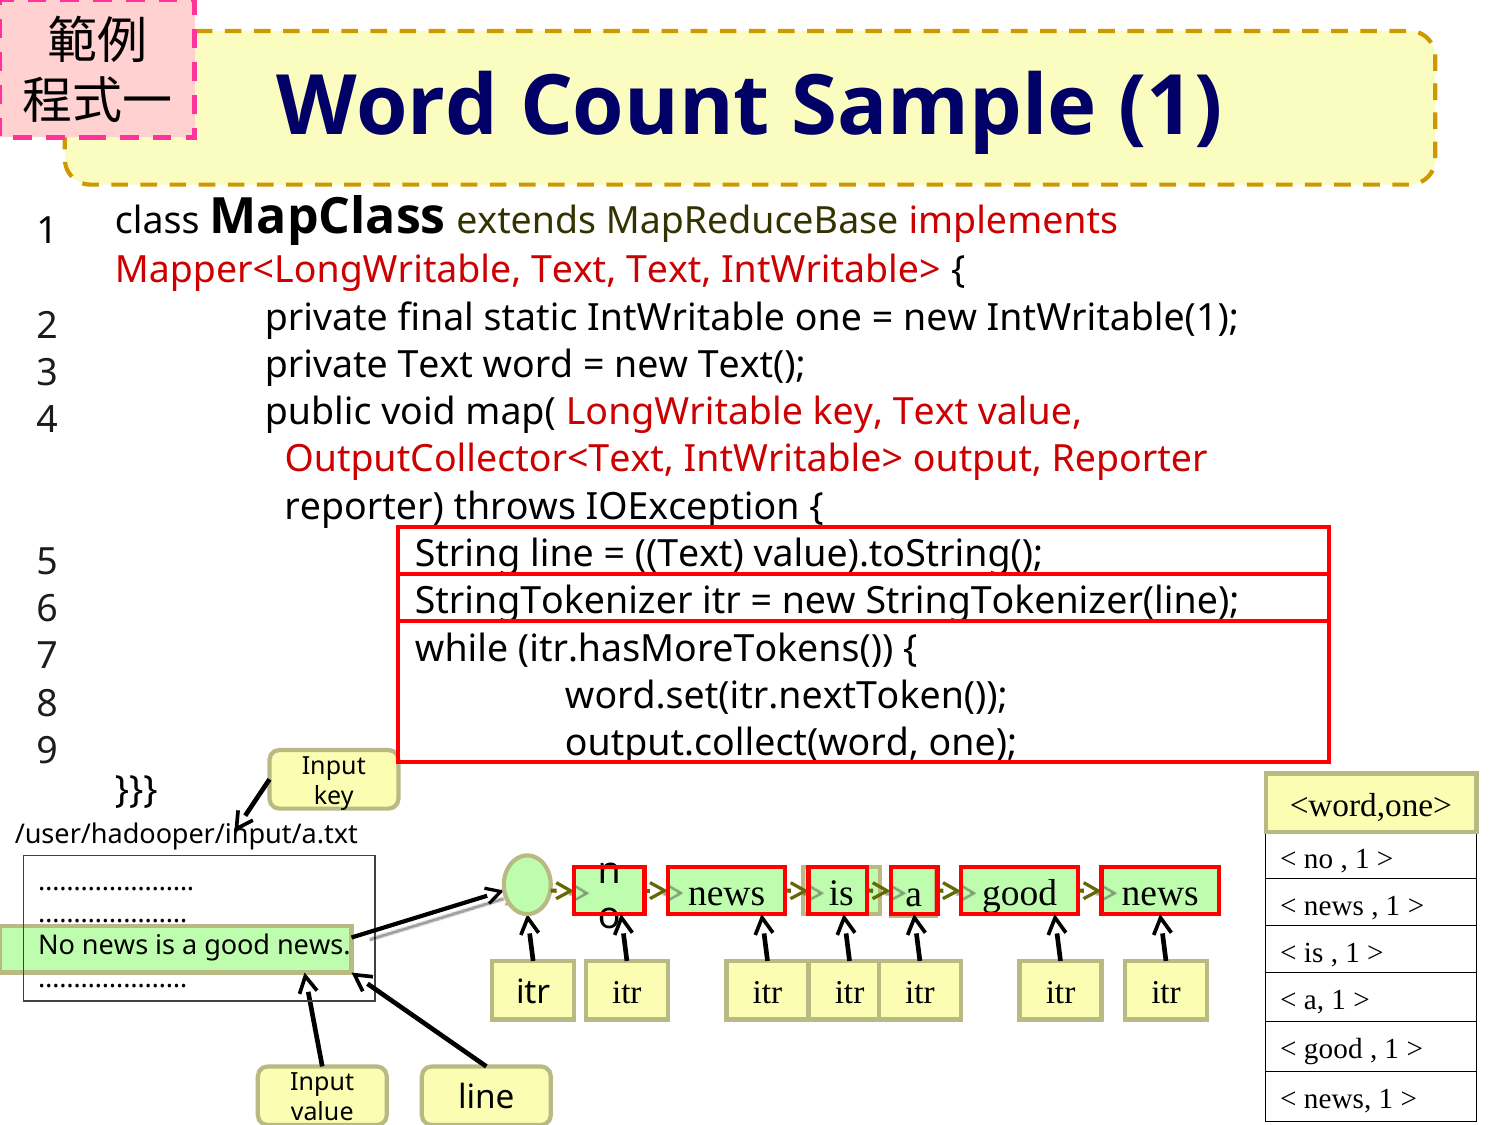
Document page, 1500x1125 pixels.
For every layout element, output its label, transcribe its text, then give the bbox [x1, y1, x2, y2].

text_box itr [808, 960, 878, 1020]
text_box good [963, 869, 1076, 912]
text_box < news , 1 > [1265, 878, 1477, 925]
text_box is [802, 867, 806, 888]
text_box 範例 程式一 [0, 0, 195, 138]
text_box class MapClass extends MapReduceBase implements Mapper<LongWritable, Text, Text, IntWritable> { private final static IntWritable one = new IntWritable(1); private Text word = new Text(); public void map( LongWritable key, Text value, OutputCollector<Text, IntWritable> output, Reporter reporter) throws IOException { String line = ((Text) value).toString(); StringTokenizer itr = new StringTokenizer(line); while (itr.hasMoreTokens()) { word.set(itr.nextToken()); output.collect(word, one); }}} [100, 172, 1471, 818]
text_box [503, 855, 551, 915]
text_box is [802, 896, 806, 915]
text_box itr [878, 960, 961, 1020]
text_box < a, 1 > [1265, 972, 1477, 1021]
text_box itr [1019, 960, 1102, 1020]
text_box <word,one> [1265, 773, 1477, 833]
text_box < good , 1 > [1265, 1021, 1477, 1071]
text_box itr [492, 960, 575, 1020]
text_box line [421, 1066, 551, 1125]
text_box …………………. ………………… No news is a good news. ………………… [23, 857, 376, 1001]
text_box < is , 1 > [1265, 925, 1477, 972]
text_box no [576, 869, 642, 912]
text_box /user/hadooper/input/a.txt [0, 808, 384, 857]
text_box news [1104, 869, 1217, 912]
text_box 1 2 3 4 5 6 7 8 9 [0, 196, 95, 779]
title Word Count Sample (1) [112, 30, 1388, 173]
text_box is [811, 869, 865, 912]
text_box class MapClass extends MapReduceBase implements Mapper<LongWritable, Text, Text, IntWritable> { private final static IntWritable one = new IntWritable(1); private Text word = new Text(); public void map( LongWritable key, Text value, OutputCollector<Text, IntWritable> output, Reporter reporter) throws IOException { String line = ((Text) value).toString(); StringTokenizer itr = new StringTokenizer(line); while (itr.hasMoreTokens()) { word.set(itr.nextToken()); output.collect(word, one); }}} [400, 623, 1327, 760]
text_box < no , 1 > [1265, 833, 1477, 878]
text_box is [869, 867, 880, 915]
text_box class MapClass extends MapReduceBase implements Mapper<LongWritable, Text, Text, IntWritable> { private final static IntWritable one = new IntWritable(1); private Text word = new Text(); public void map( LongWritable key, Text value, OutputCollector<Text, IntWritable> output, Reporter reporter) throws IOException { String line = ((Text) value).toString(); StringTokenizer itr = new StringTokenizer(line); while (itr.hasMoreTokens()) { word.set(itr.nextToken()); output.collect(word, one); }}} [400, 529, 1327, 572]
text_box news [670, 869, 783, 912]
text_box itr [585, 960, 668, 1020]
text_box class MapClass extends MapReduceBase implements Mapper<LongWritable, Text, Text, IntWritable> { private final static IntWritable one = new IntWritable(1); private Text word = new Text(); public void map( LongWritable key, Text value, OutputCollector<Text, IntWritable> output, Reporter reporter) throws IOException { String line = ((Text) value).toString(); StringTokenizer itr = new StringTokenizer(line); while (itr.hasMoreTokens()) { word.set(itr.nextToken()); output.collect(word, one); }}} [400, 576, 1327, 619]
text_box [0, 925, 23, 973]
text_box itr [726, 960, 808, 1020]
text_box itr [1124, 960, 1207, 1020]
text_box Input value [257, 1066, 387, 1125]
text_box < news, 1 > [1265, 1071, 1477, 1122]
text_box Input key [269, 750, 399, 809]
text_box a [893, 869, 935, 912]
